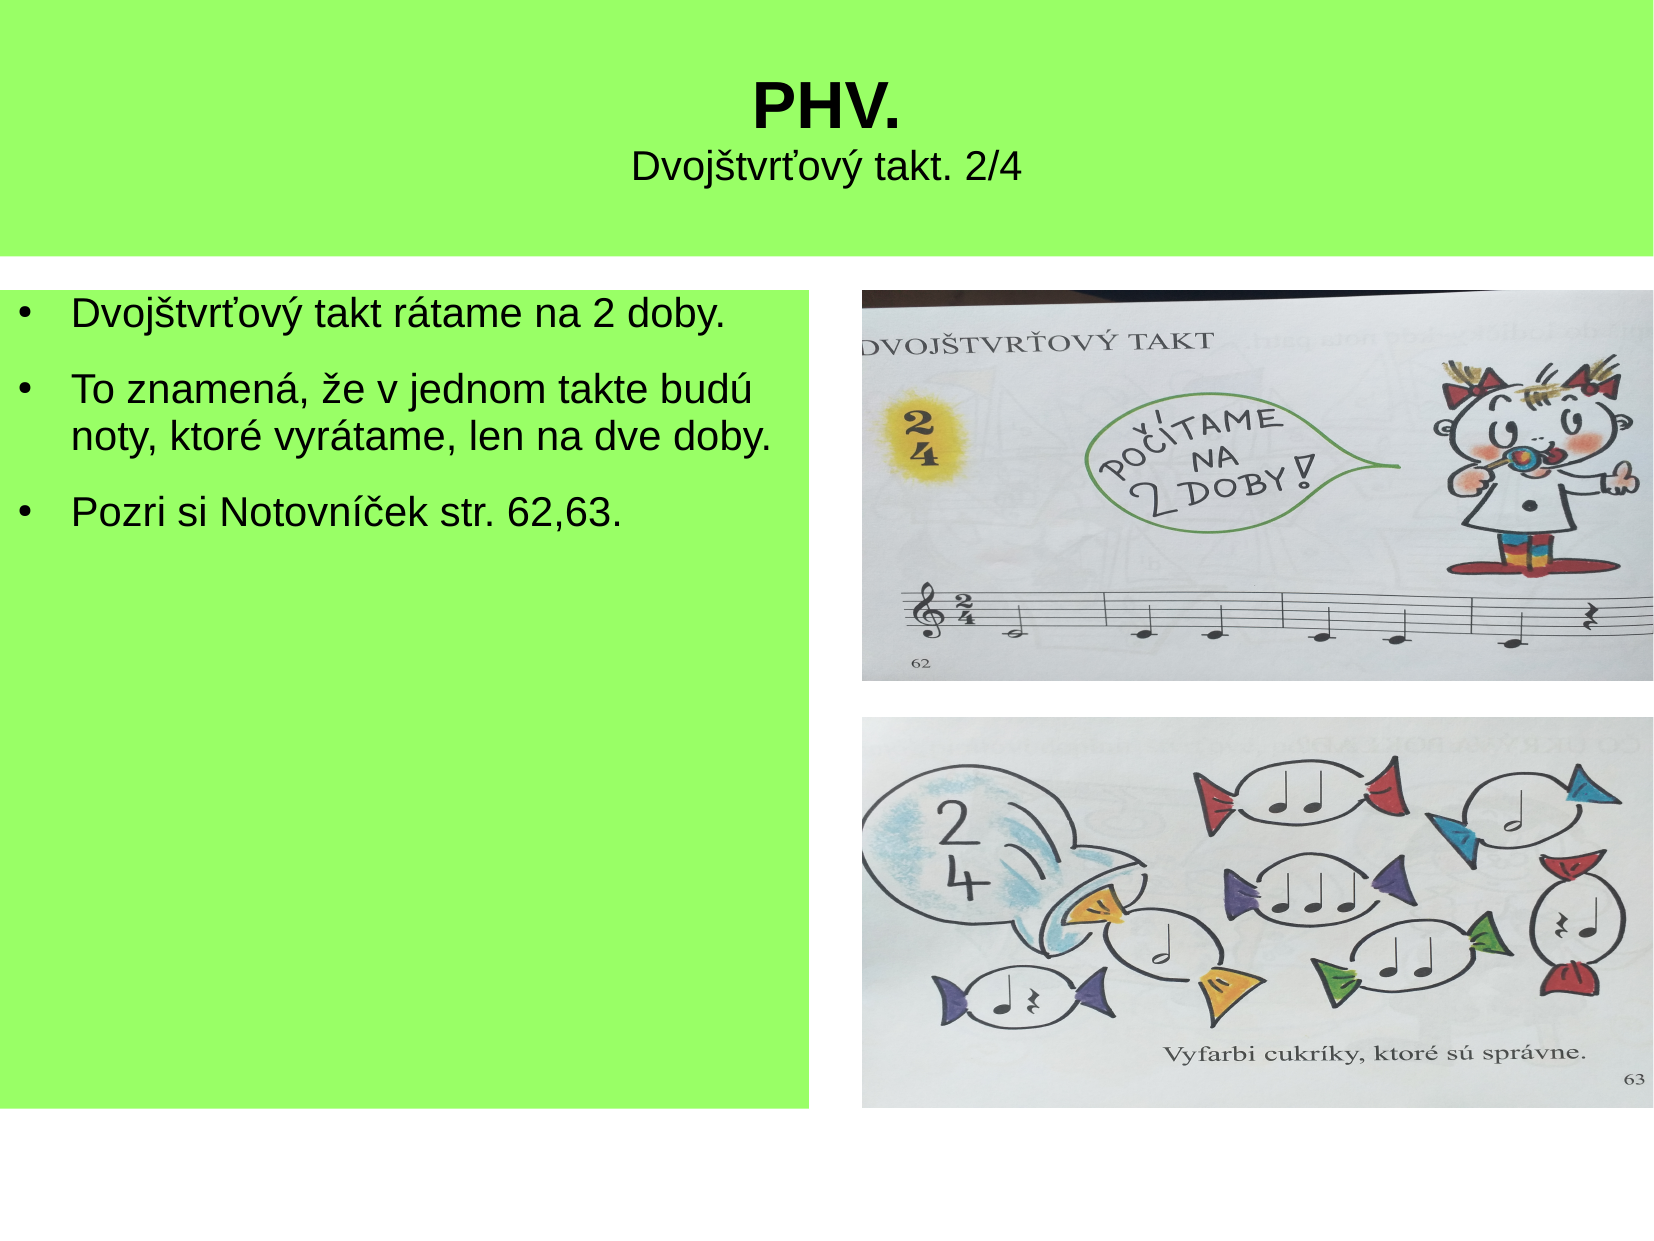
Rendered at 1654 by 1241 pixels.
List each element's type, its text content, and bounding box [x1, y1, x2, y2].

picture [862, 290, 1654, 681]
picture [862, 717, 1654, 1109]
title PHV. Dvojštvrťový takt. 2/4 [0, 0, 1654, 257]
list Dvojštvrťový takt rátame na 2 doby. To znamená, že v jednom takte budú noty, ktoré vyrátame, len na dve doby. Pozri si Notovníček str. 62,63. [0, 290, 809, 1109]
